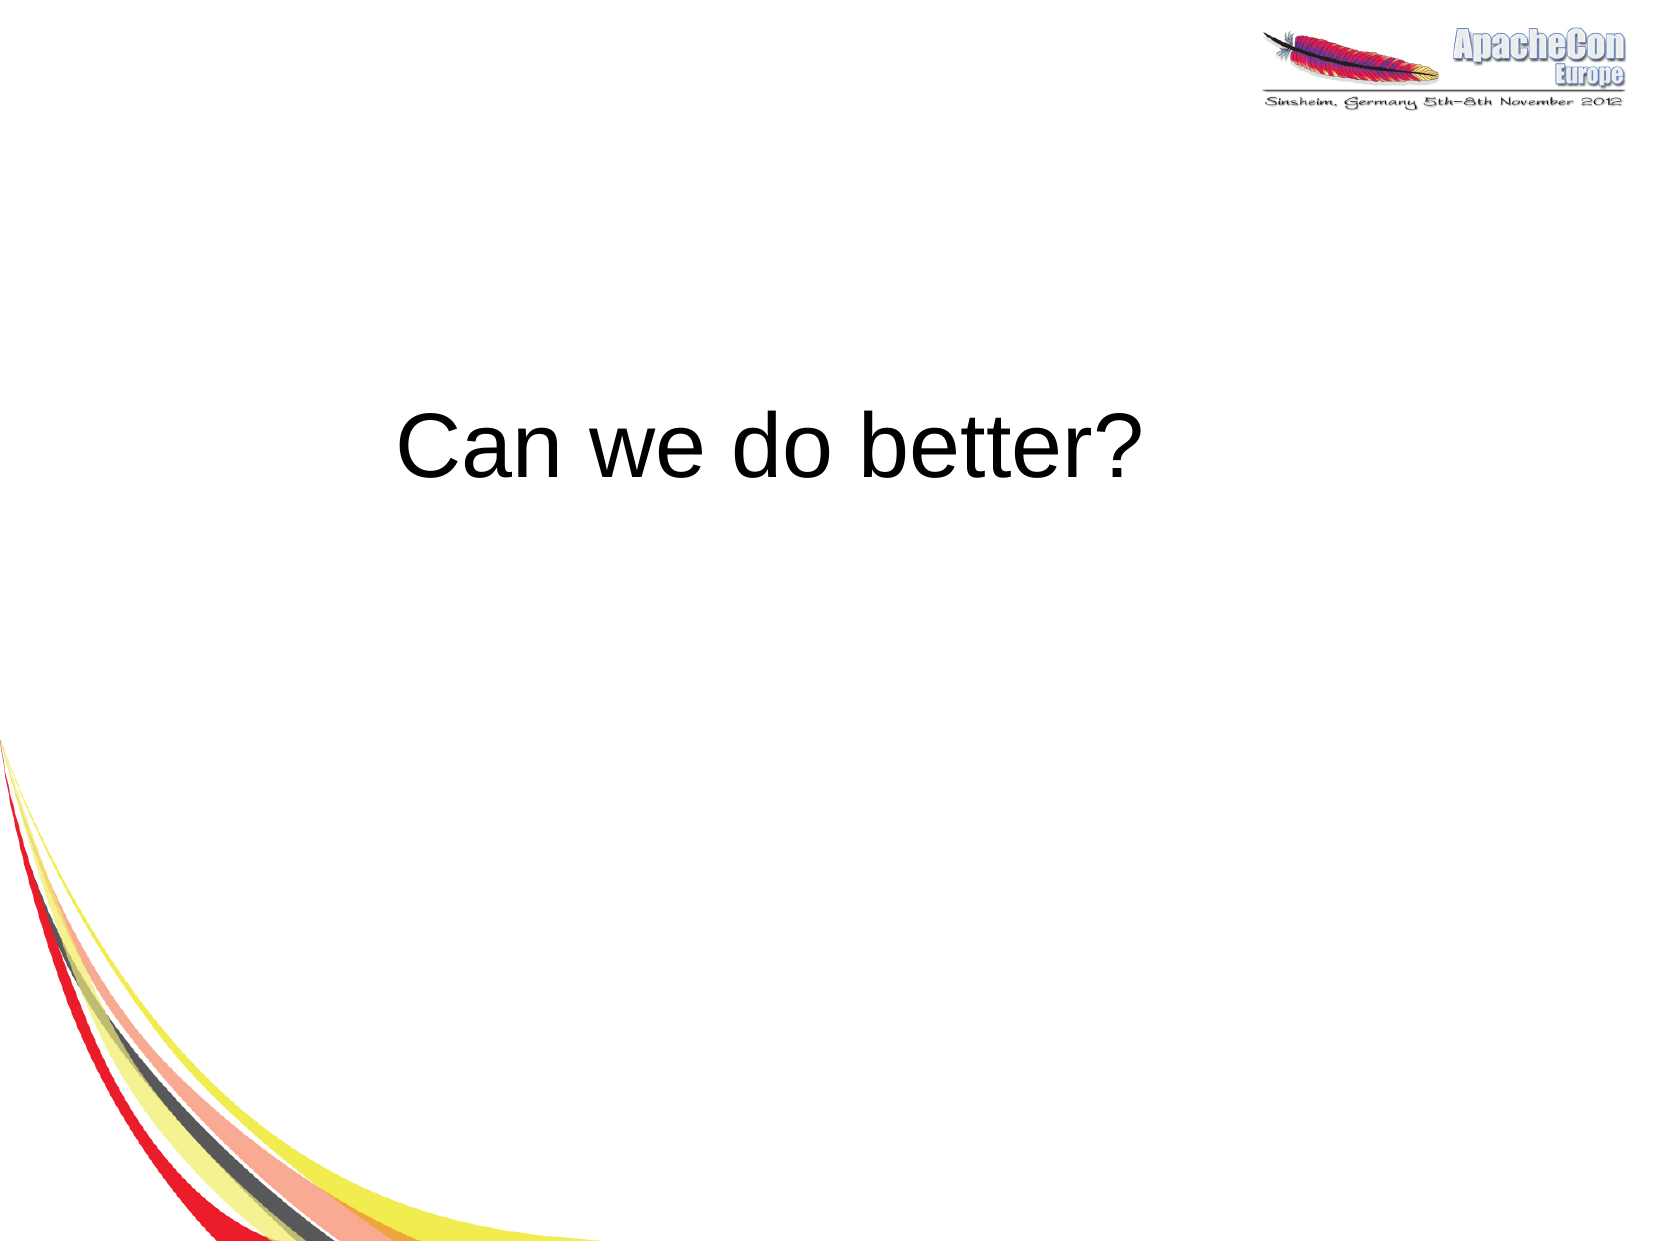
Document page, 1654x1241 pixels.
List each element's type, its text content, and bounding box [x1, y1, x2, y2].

title Can we do better? [395, 389, 1176, 502]
picture [0, 0, 1654, 1241]
